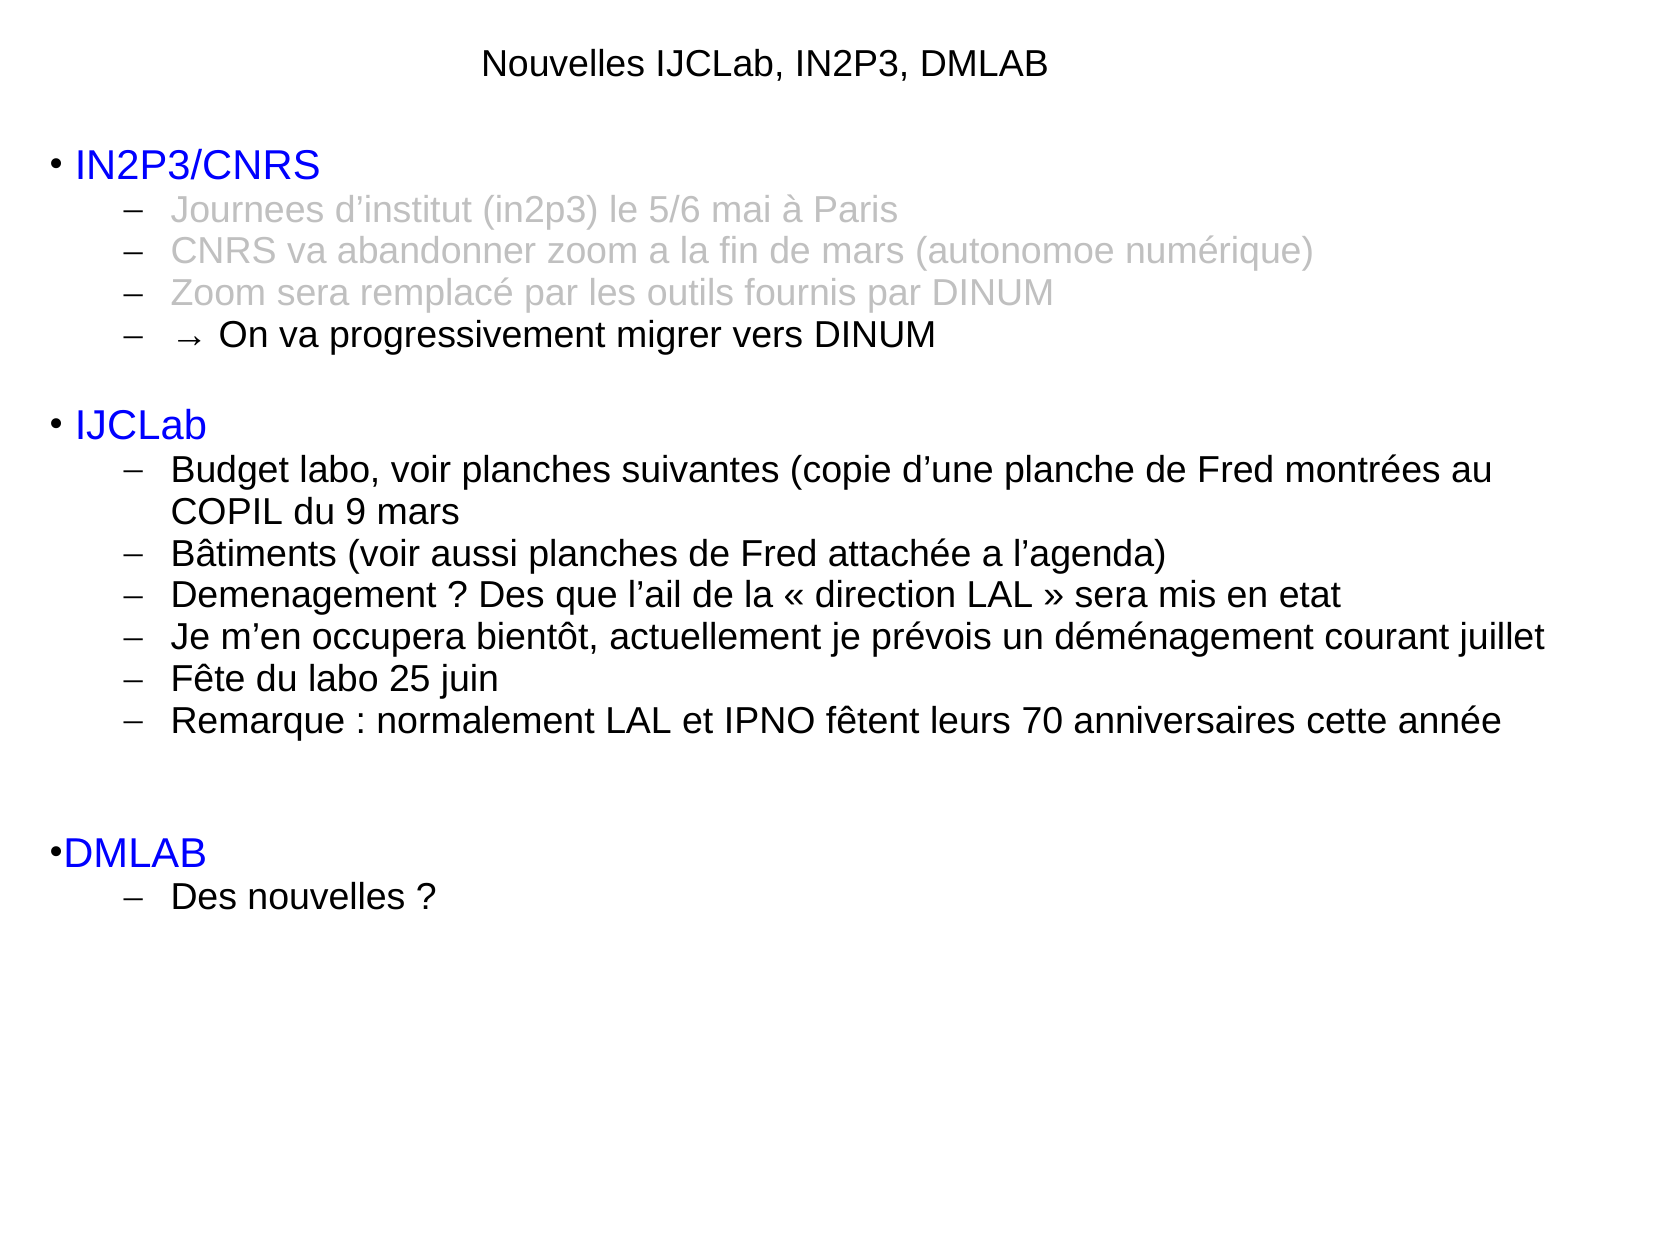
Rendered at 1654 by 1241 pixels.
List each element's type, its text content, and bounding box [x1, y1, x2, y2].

text_box Nouvelles IJCLab, IN2P3, DMLAB [466, 35, 982, 92]
text_box IN2P3/CNRS Journees d’institut (in2p3) le 5/6 mai à Paris CNRS va abandonner zoom a la fin de mars (autonomoe numérique) Zoom sera remplacé par les outils fournis par DINUM → On va progressivement migrer vers DINUM IJCLab Budget labo, voir planches suivantes (copie d’une planche de Fred montrées au COPIL du 9 mars Bâtiments (voir aussi planches de Fred attachée a l’agenda) Demenagement ? Des que l’ail de la « direction LAL » sera mis en etat Je m’en occupera bientôt, actuellement je prévois un déménagement courant juillet Fête du labo 25 juin Remarque : normalement LAL et IPNO fêtent leurs 70 anniversaires cette année DMLAB Des nouvelles ? [34, 134, 1606, 885]
